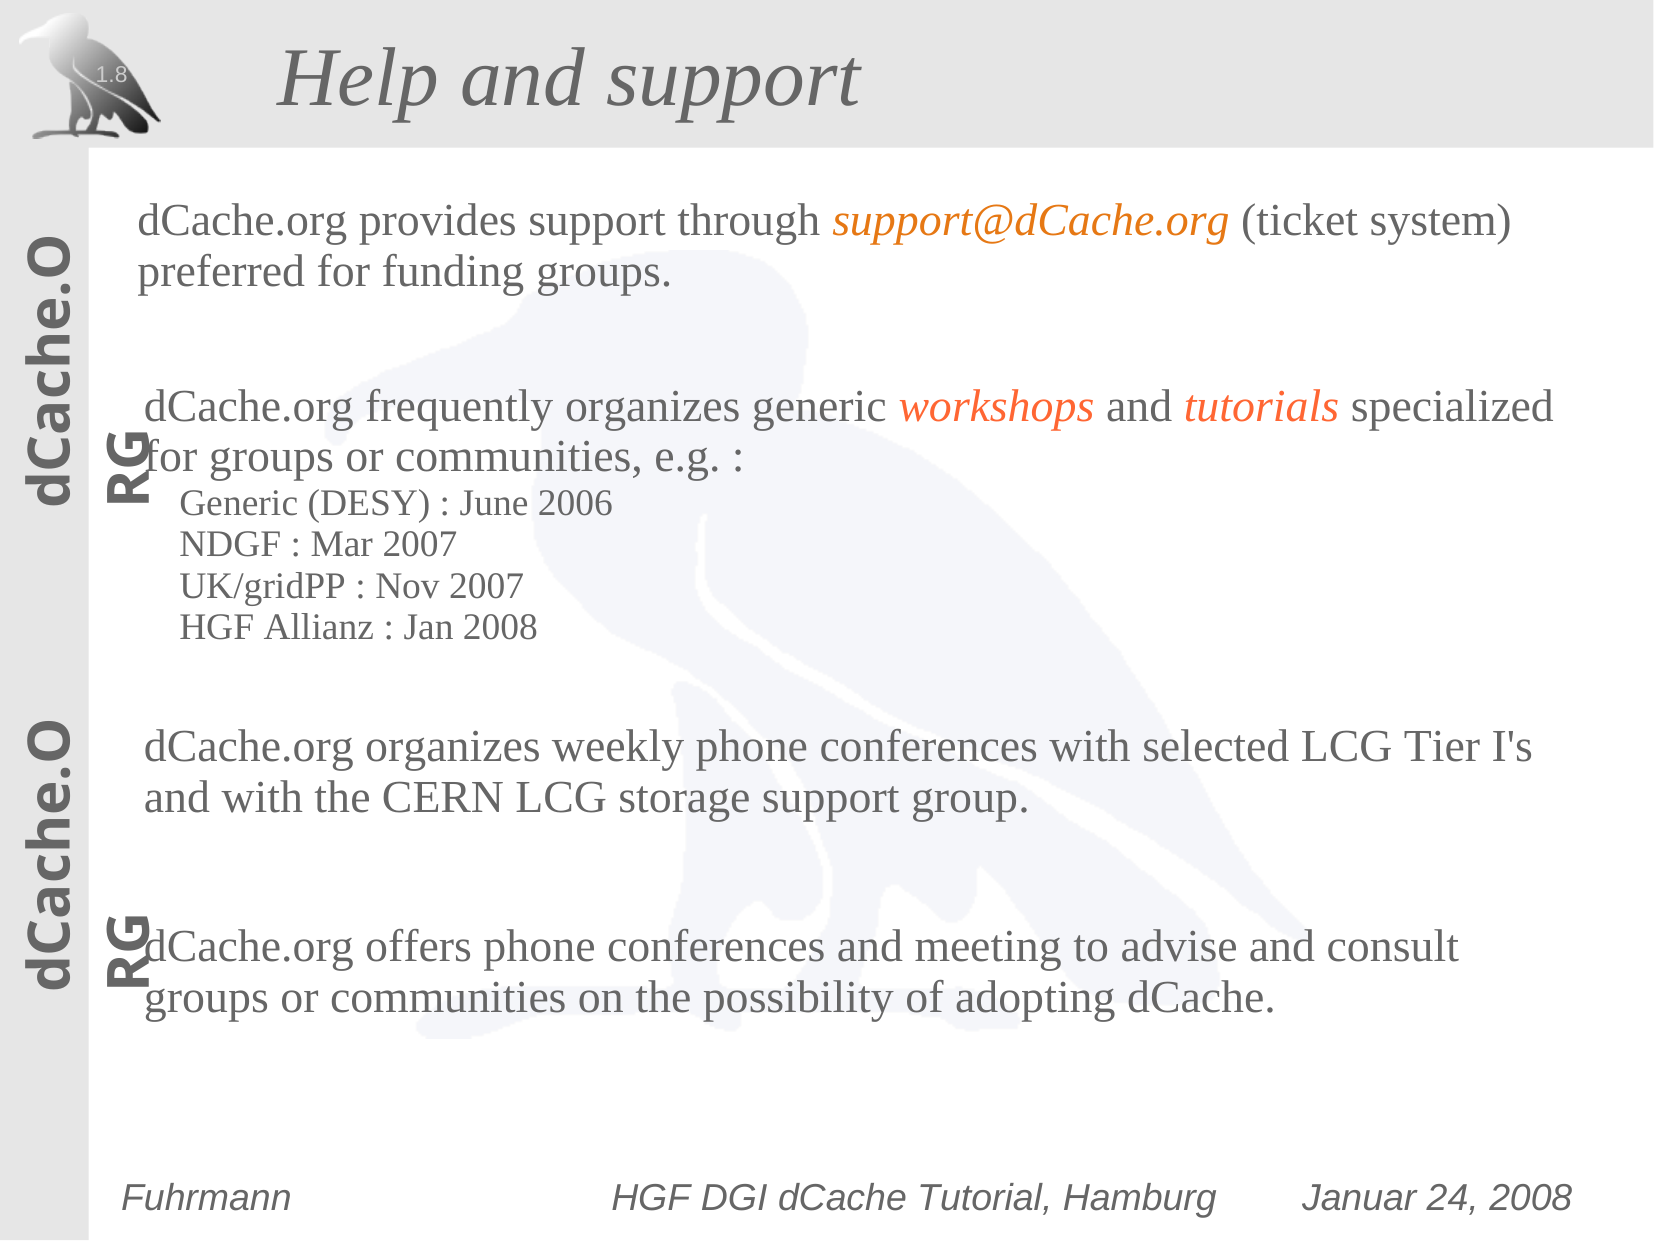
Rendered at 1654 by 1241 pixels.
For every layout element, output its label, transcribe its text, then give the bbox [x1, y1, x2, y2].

picture [19, 13, 161, 139]
text_box dCache.org provides support through support@dCache.org (ticket system) preferred for funding groups. [122, 187, 1576, 413]
text_box dCache.org offers phone conferences and meeting to advise and consult groups or communities on the possibility of adopting dCache. [129, 913, 1576, 1047]
text_box Help and support [262, 23, 877, 131]
text_box dCache.org organizes weekly phone conferences with selected LCG Tier I's and with the CERN LCG storage support group. [129, 713, 1576, 847]
text_box dCache.org frequently organizes generic workshops and tutorials specialized for groups or communities, e.g. : Generic (DESY) : June 2006 NDGF : Mar 2007 UK/gridPP : Nov 2007 HGF Allianz : Jan 2008 [129, 372, 1576, 656]
